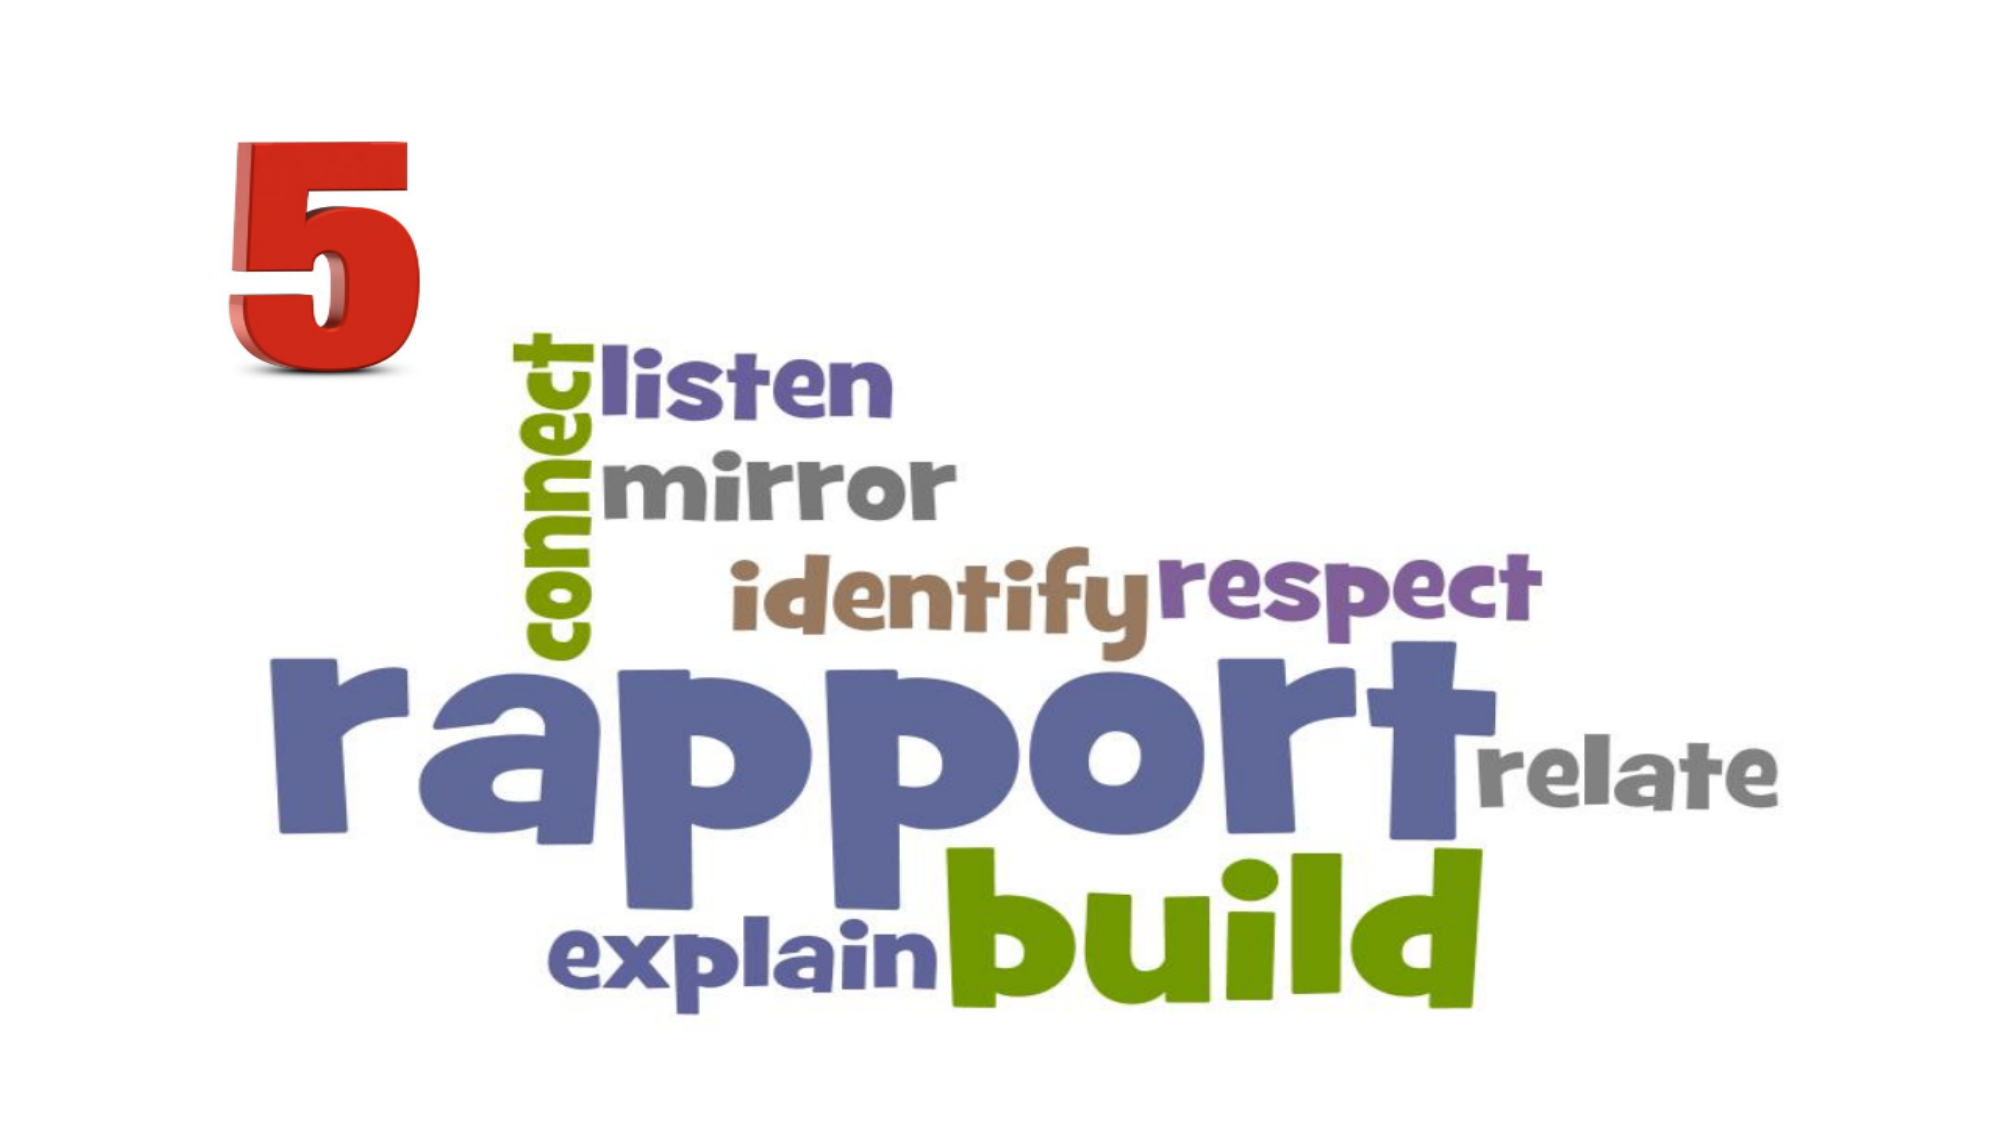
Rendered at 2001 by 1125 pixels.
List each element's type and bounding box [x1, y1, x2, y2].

picture [209, 134, 1791, 1061]
